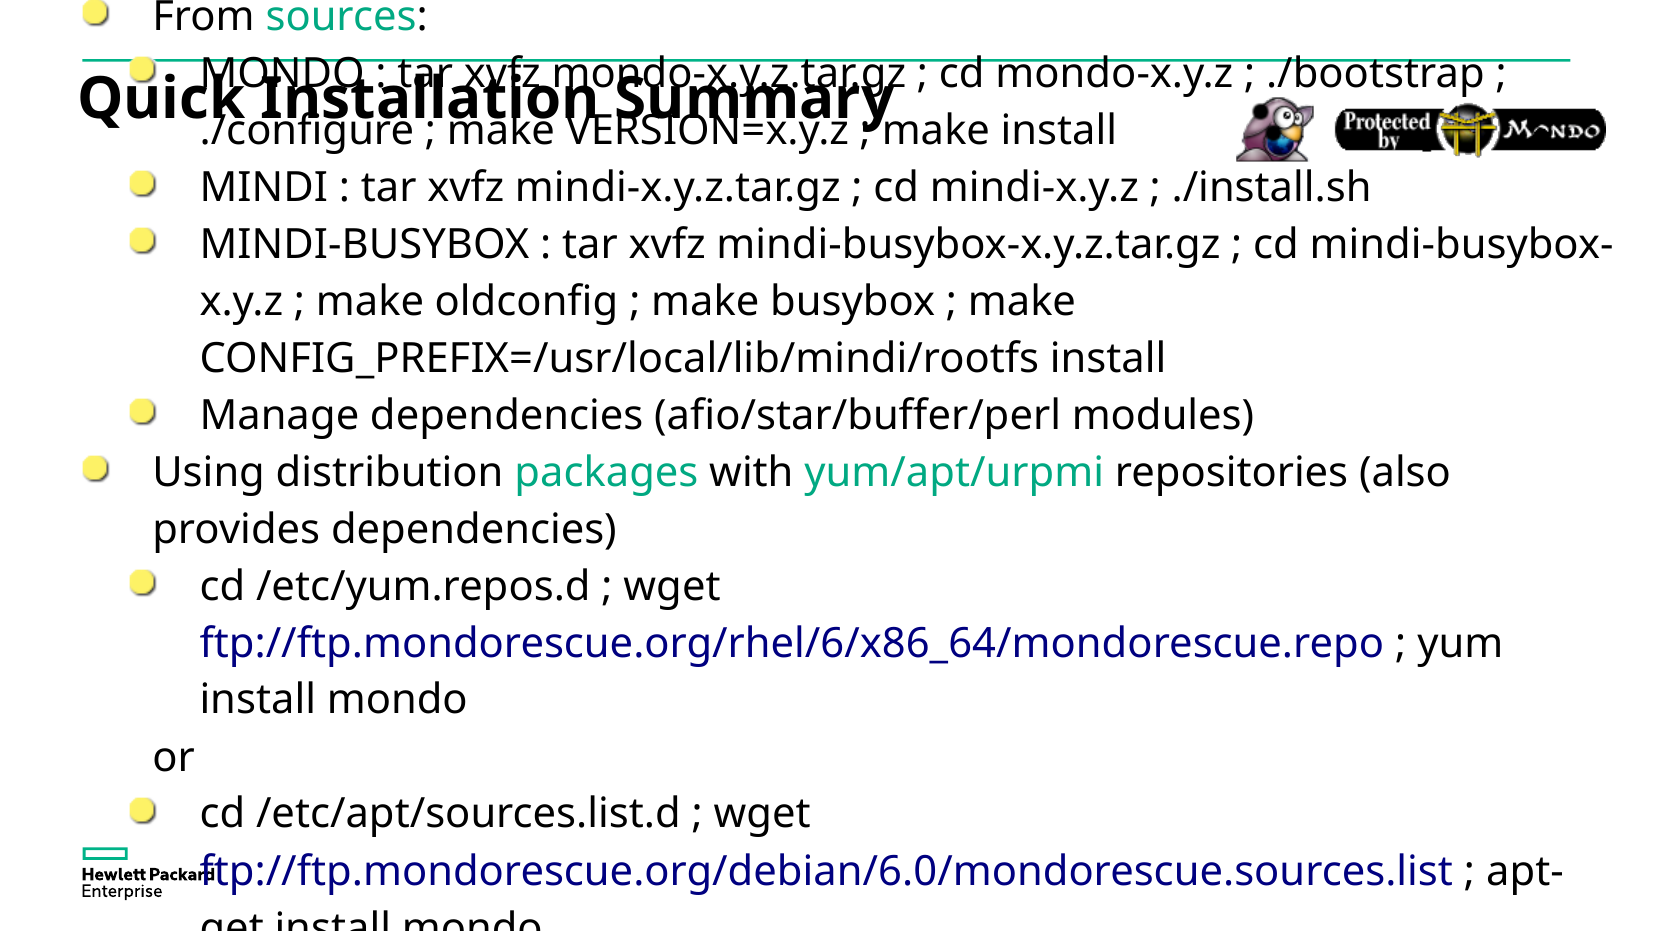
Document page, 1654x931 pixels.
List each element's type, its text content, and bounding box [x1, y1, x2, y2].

text_box From sources: MONDO : tar xvfz mondo-x.y.z.tar.gz ; cd mondo-x.y.z ; ./bootstrap ; ./configure ; make VERSION=x.y.z ; make install MINDI : tar xvfz mindi-x.y.z.tar.gz ; cd mindi-x.y.z ; ./install.sh MINDI-BUSYBOX : tar xvfz mindi-busybox-x.y.z.tar.gz ; cd mindi-busybox-x.y.z ; make oldconfig ; make busybox ; make CONFIG_PREFIX=/usr/local/lib/mindi/rootfs install Manage dependencies (afio/star/buffer/perl modules) Using distribution packages with yum/apt/urpmi repositories (also provides dependencies) cd /etc/yum.repos.d ; wget ftp://ftp.mondorescue.org/rhel/6/x86_64/mondorescue.repo ; yum install mondo or cd /etc/apt/sources.list.d ; wget ftp://ftp.mondorescue.org/debian/6.0/mondorescue.sources.list ; apt-get install mondo [54, 0, 1634, 931]
picture [1215, 72, 1606, 186]
